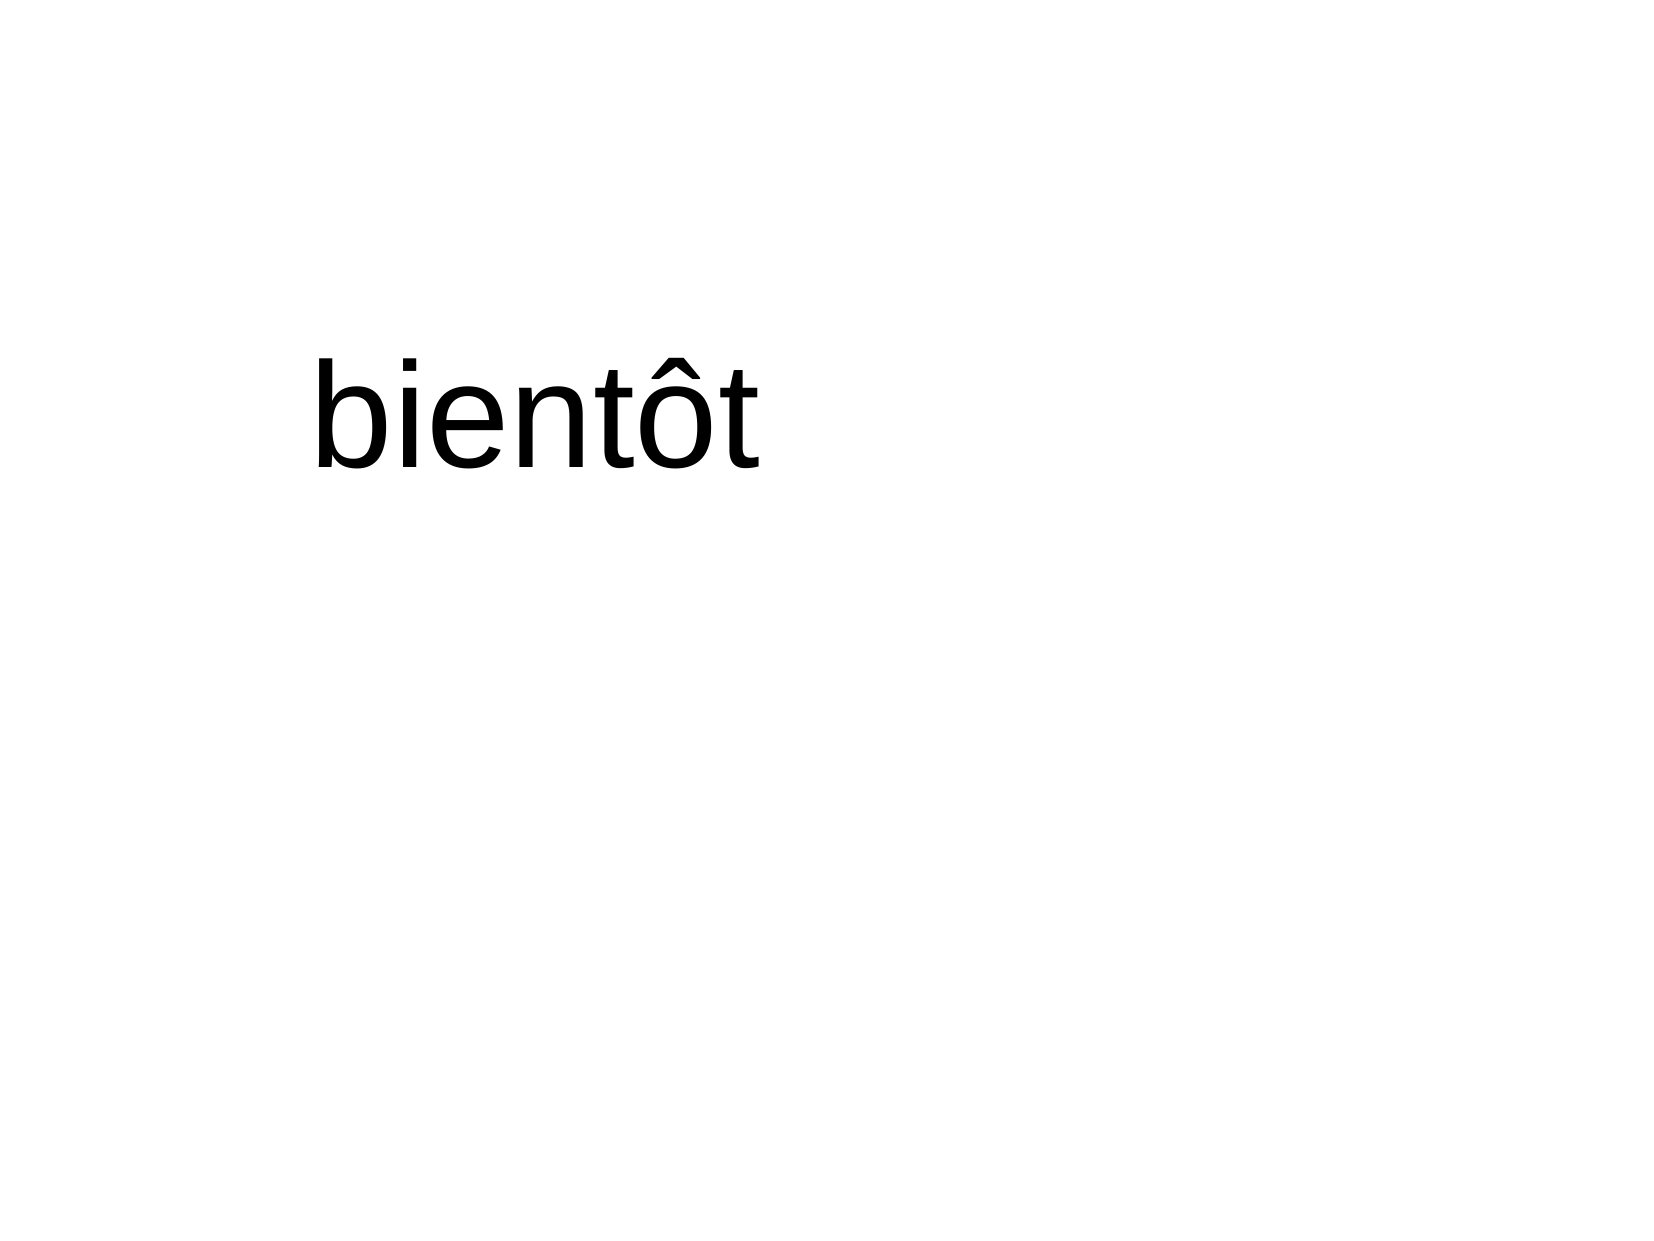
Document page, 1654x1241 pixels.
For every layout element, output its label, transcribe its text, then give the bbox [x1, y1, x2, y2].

text_box bientôt [295, 324, 1211, 508]
